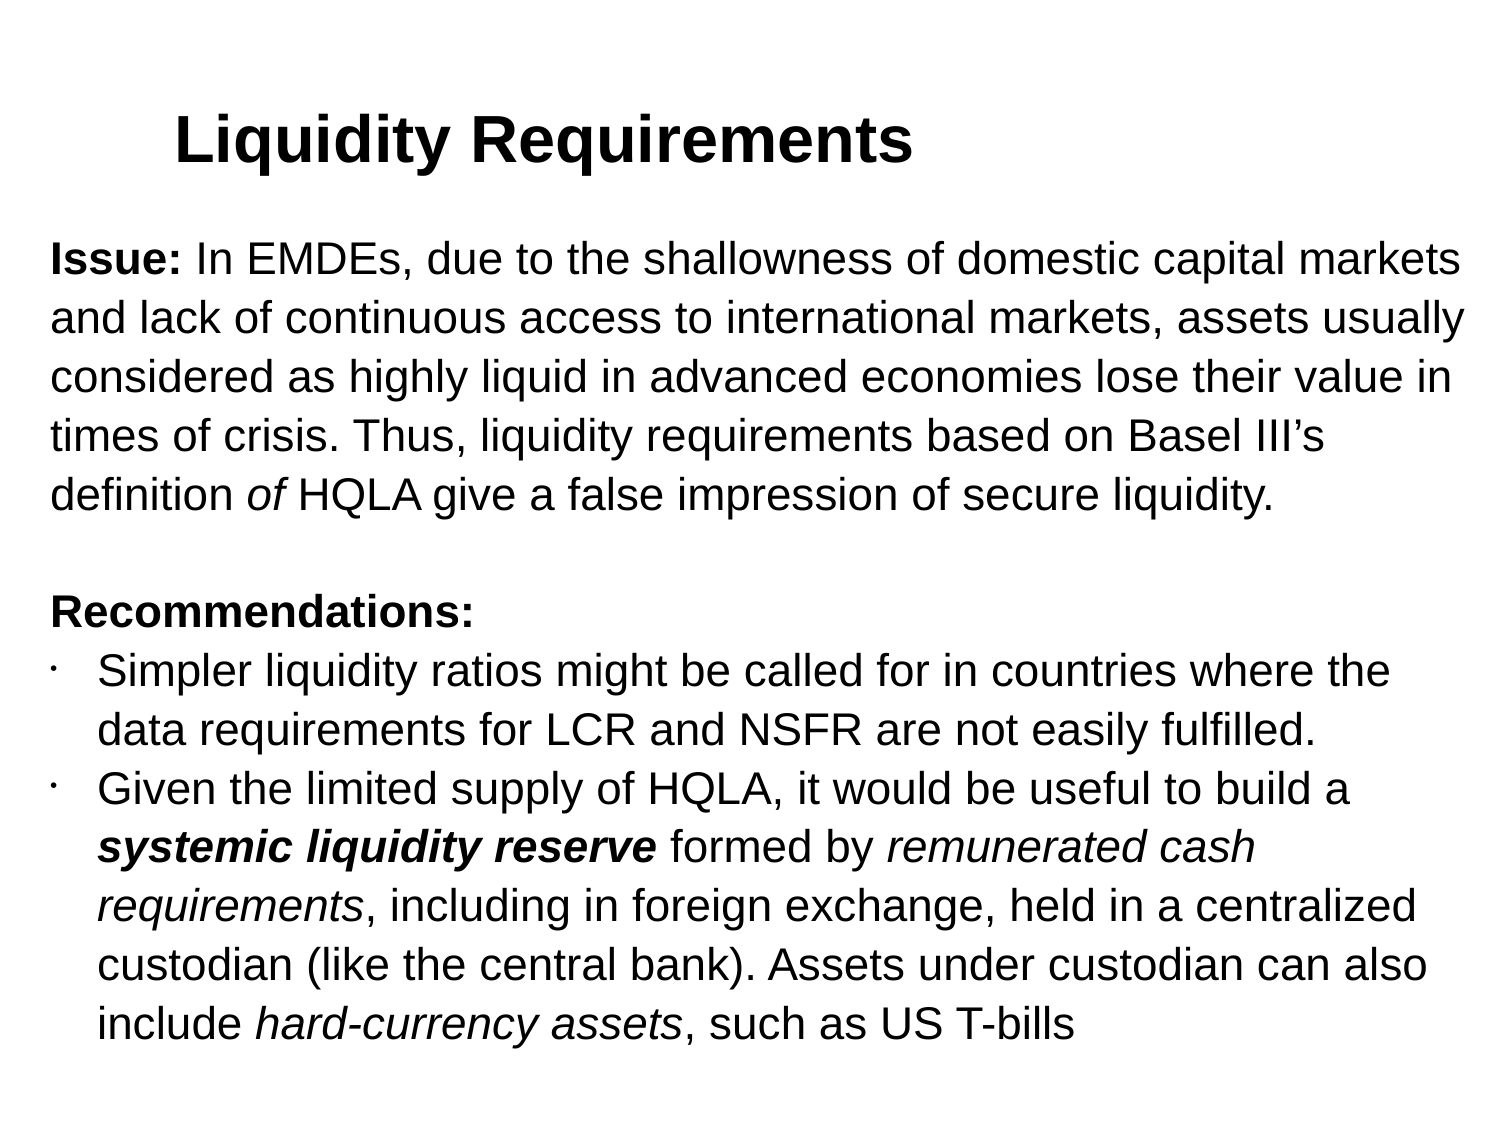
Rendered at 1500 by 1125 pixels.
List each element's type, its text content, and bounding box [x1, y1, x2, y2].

text_box Issue: In EMDEs, due to the shallowness of domestic capital markets and lack of continuous access to international markets, assets usually considered as highly liquid in advanced economies lose their value in times of crisis. Thus, liquidity requirements based on Basel III’s definition of HQLA give a false impression of secure liquidity. Recommendations: Simpler liquidity ratios might be called for in countries where the data requirements for LCR and NSFR are not easily fulfilled. Given the limited supply of HQLA, it would be useful to build a systemic liquidity reserve formed by remunerated cash requirements, including in foreign exchange, held in a centralized custodian (like the central bank). Assets under custodian can also include hard-currency assets, such as US T-bills [35, 217, 1489, 1056]
text_box Liquidity Requirements [159, 54, 1365, 217]
